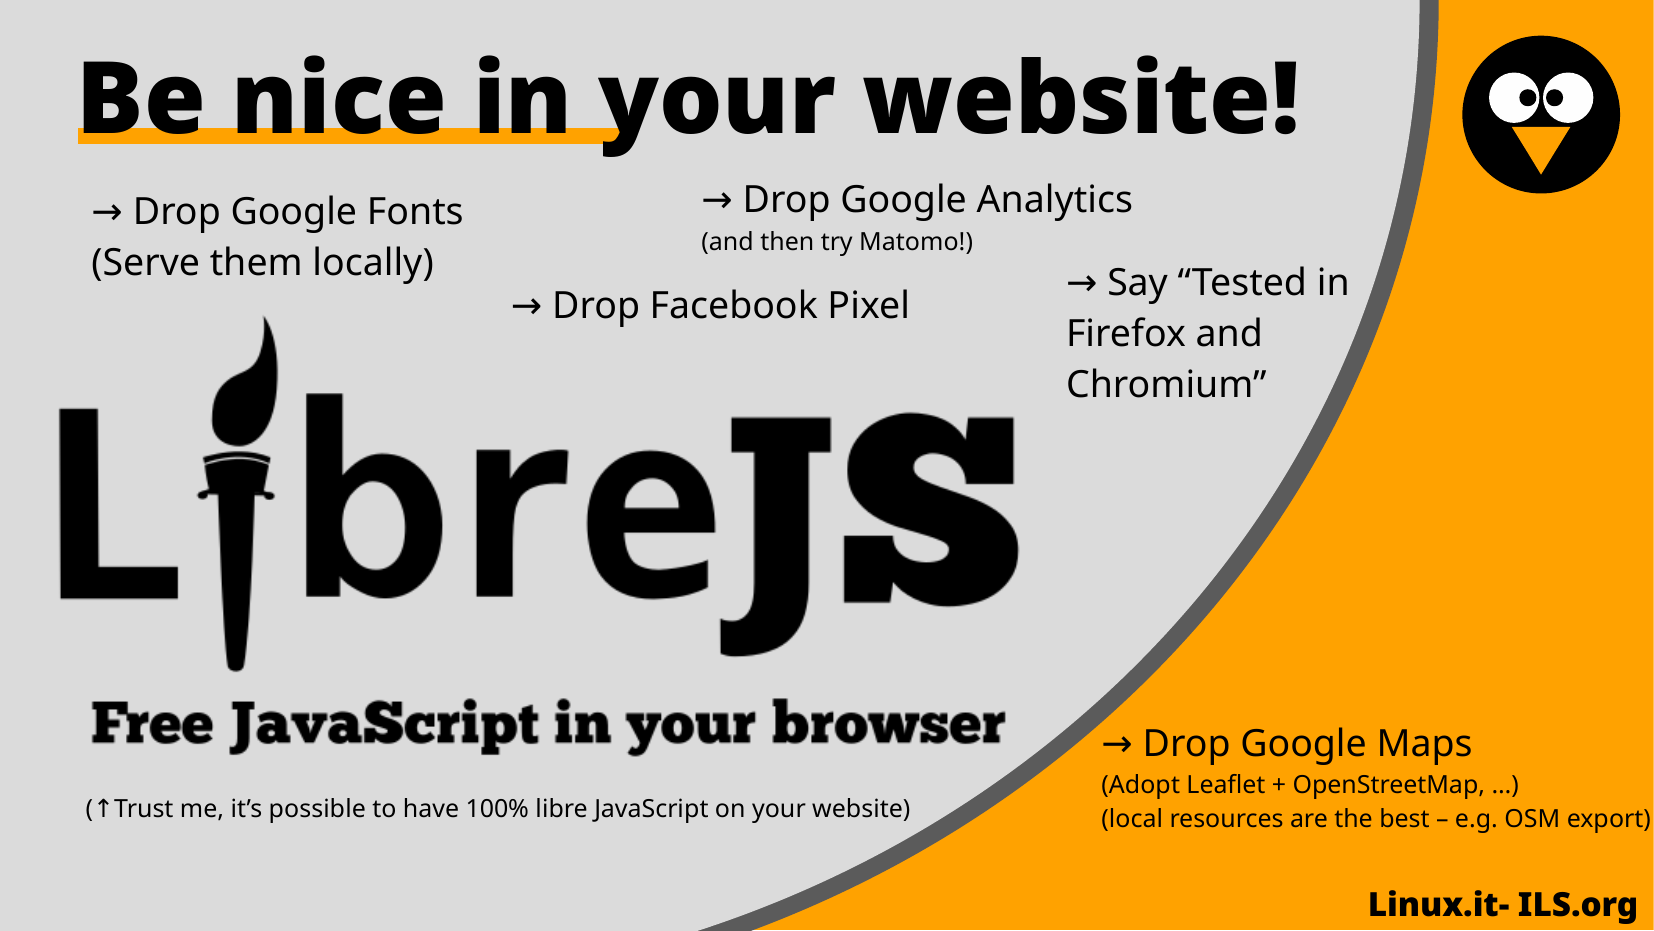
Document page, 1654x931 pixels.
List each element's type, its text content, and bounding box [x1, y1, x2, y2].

text_box → Drop Google Analytics (and then try Matomo!) [686, 165, 1217, 269]
text_box → Drop Google Fonts (Serve them locally) [76, 177, 550, 280]
text_box (↑Trust me, it’s possible to have 100% libre JavaScript on your website) [70, 783, 1063, 886]
picture [39, 295, 1040, 777]
title Be nice in your website! [76, 0, 1347, 209]
text_box → Say “Tested in Firefox and Chromium” [1051, 248, 1406, 402]
text_box → Drop Google Maps (Adopt Leaflet + OpenStreetMap, …) (local resources are the best – e.g. OSM export) [1086, 708, 1654, 826]
text_box Linux.it- ILS.org [1346, 874, 1654, 927]
text_box → Drop Facebook Pixel [496, 271, 1051, 375]
